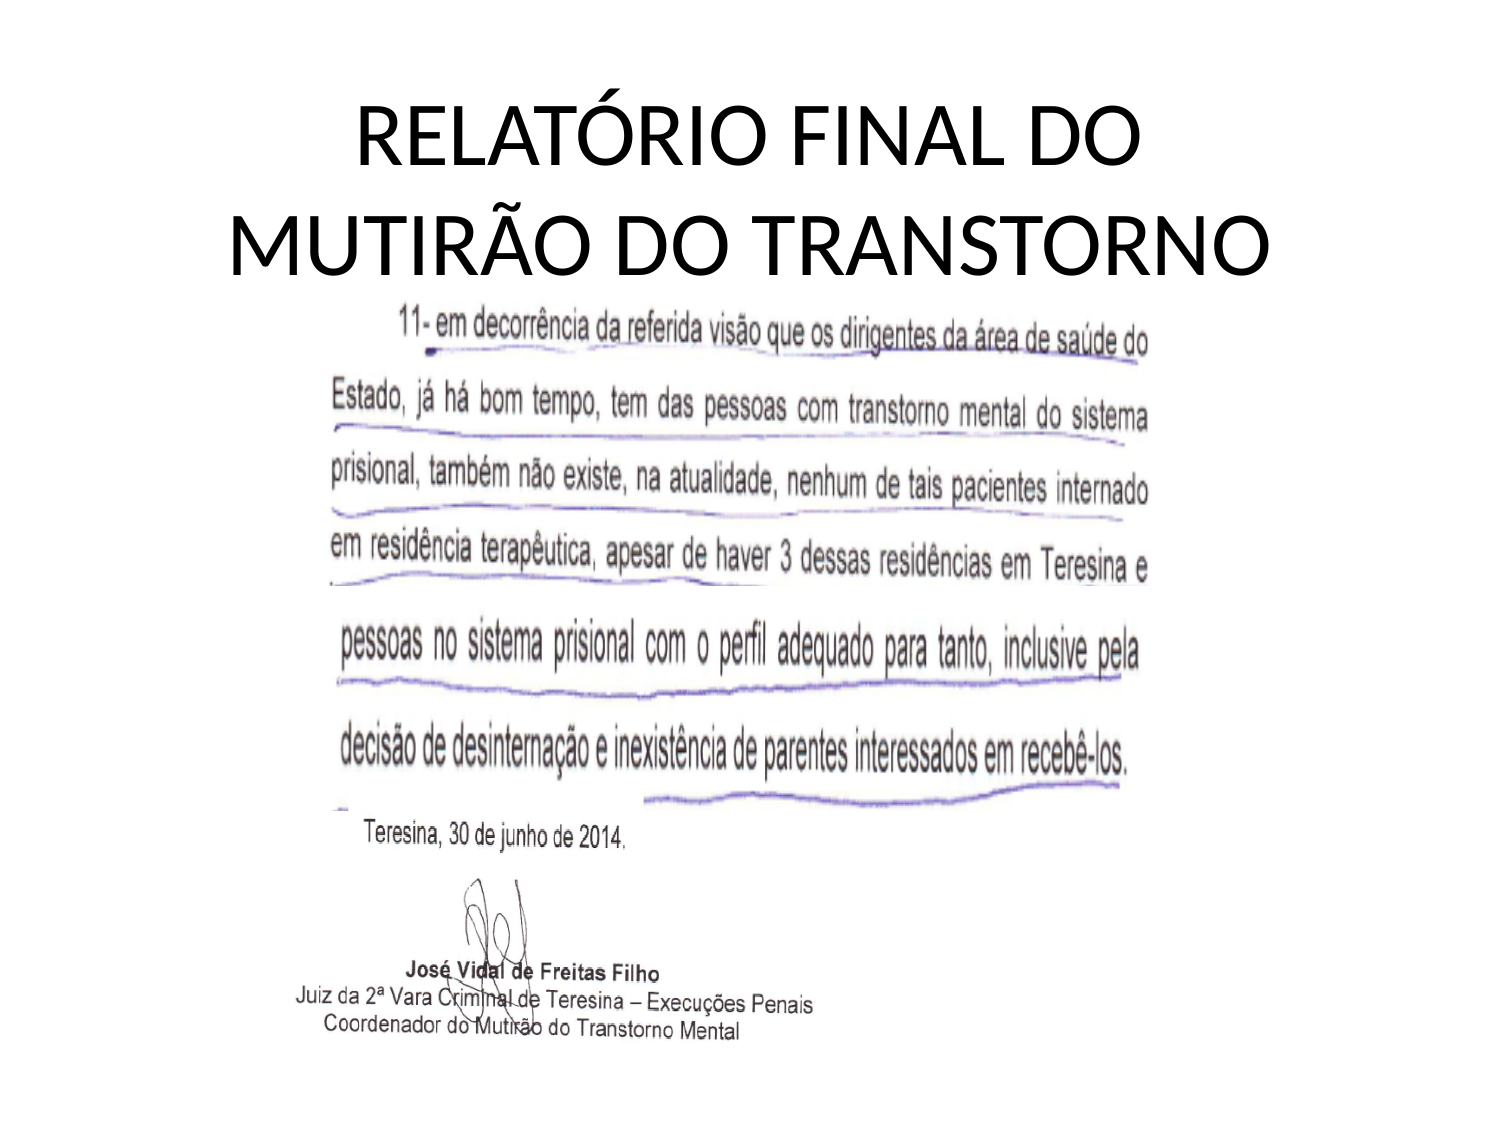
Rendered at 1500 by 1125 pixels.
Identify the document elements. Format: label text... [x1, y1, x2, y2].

picture [277, 290, 1176, 1083]
title RELATÓRIO FINAL DO MUTIRÃO DO TRANSTORNO MENTAL [147, 66, 1352, 291]
